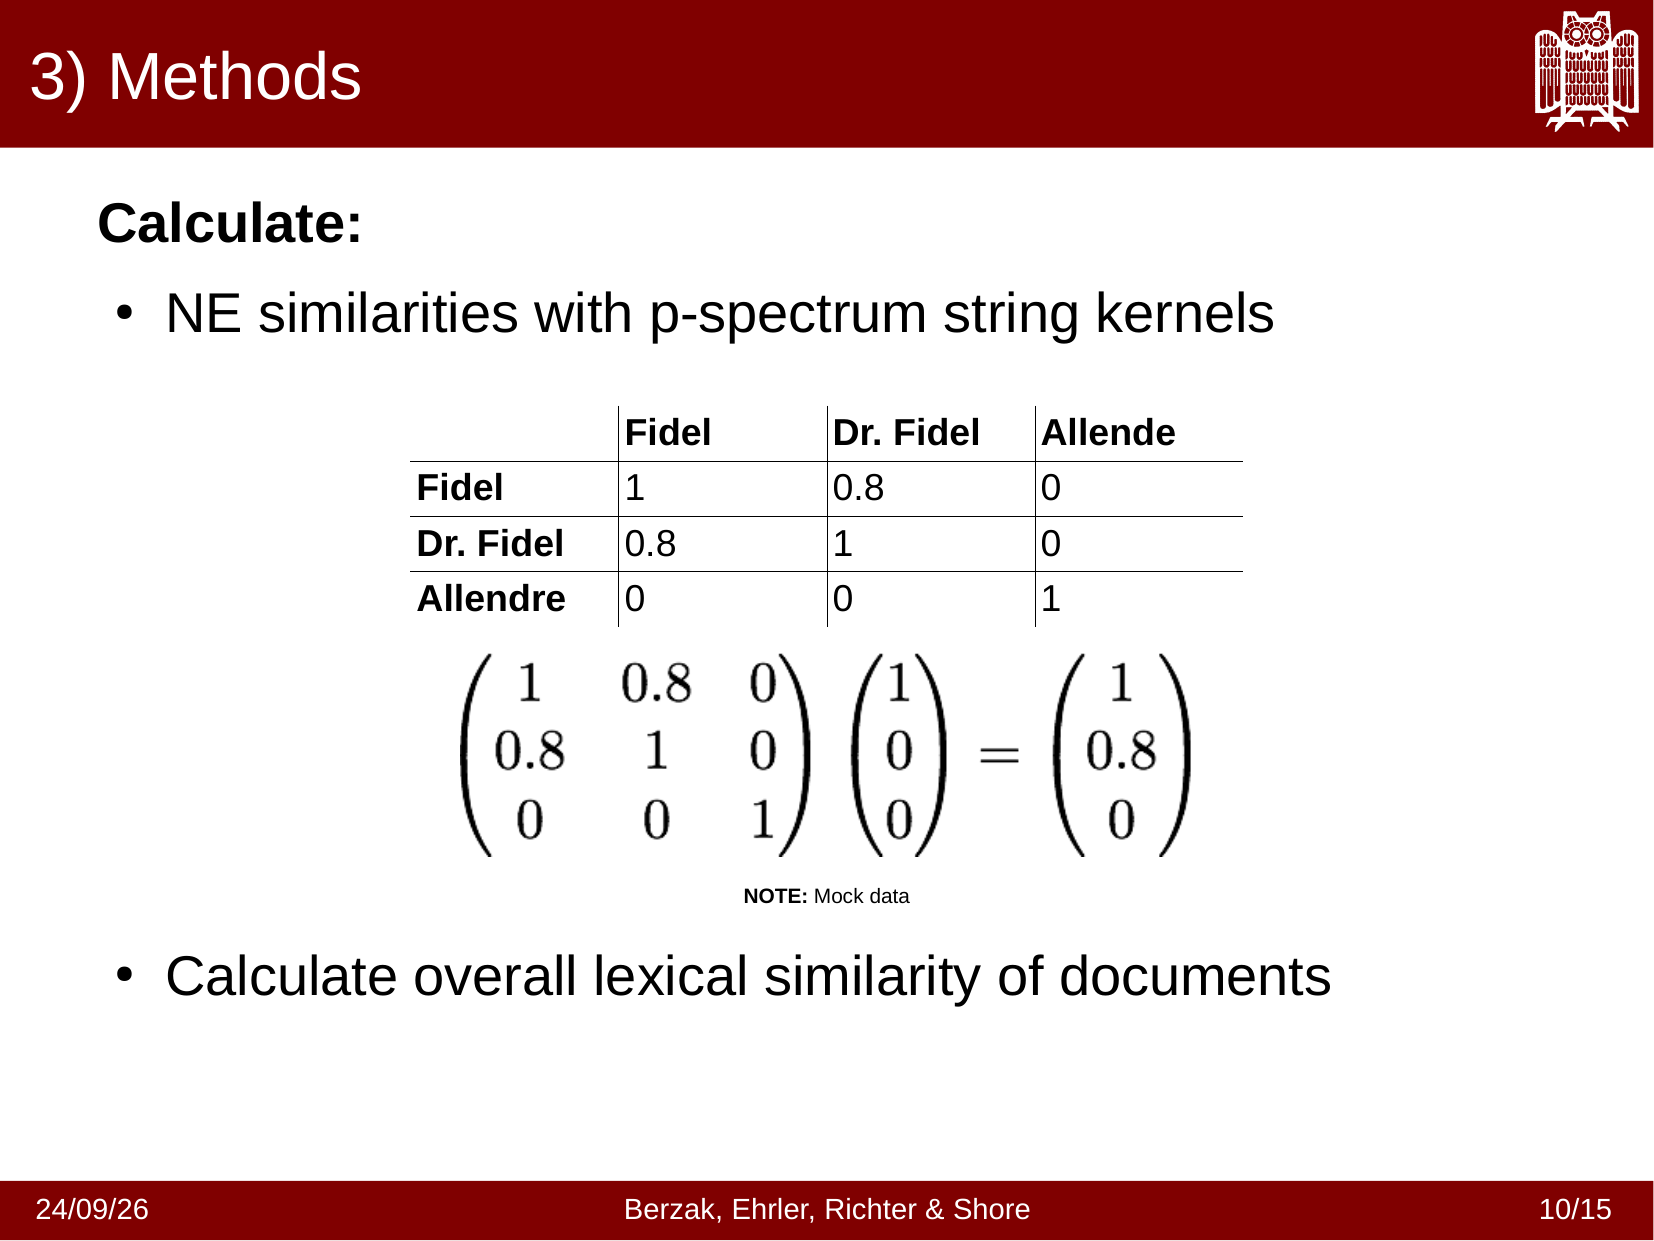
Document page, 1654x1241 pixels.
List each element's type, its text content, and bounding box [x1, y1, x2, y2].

table_cell 1 [619, 462, 827, 516]
table_cell 0 [1036, 517, 1243, 571]
table_header Allende [1036, 406, 1243, 461]
table_cell 0 [1036, 462, 1243, 516]
text_box NOTE: Mock data [728, 877, 925, 916]
table_cell Allendre [410, 572, 618, 627]
table_cell Fidel [410, 462, 618, 516]
table_cell 1 [1036, 572, 1243, 627]
table_header [410, 406, 618, 461]
picture [1535, 11, 1639, 132]
picture [460, 651, 1194, 857]
table_cell 0.8 [828, 462, 1035, 516]
table_cell 0 [828, 572, 1035, 627]
table_header Fidel [619, 406, 827, 461]
title 3) Methods [29, 17, 1506, 136]
chart [768, 592, 887, 651]
table_cell 0 [619, 572, 827, 627]
table_header Dr. Fidel [828, 406, 1035, 461]
table_cell 0.8 [619, 517, 827, 571]
table_cell Dr. Fidel [410, 517, 618, 571]
table_cell 1 [828, 517, 1035, 571]
list Calculate: NE similarities with p-spectrum string kernels Calculate overall lexical similarity of documents [29, 191, 1619, 1011]
